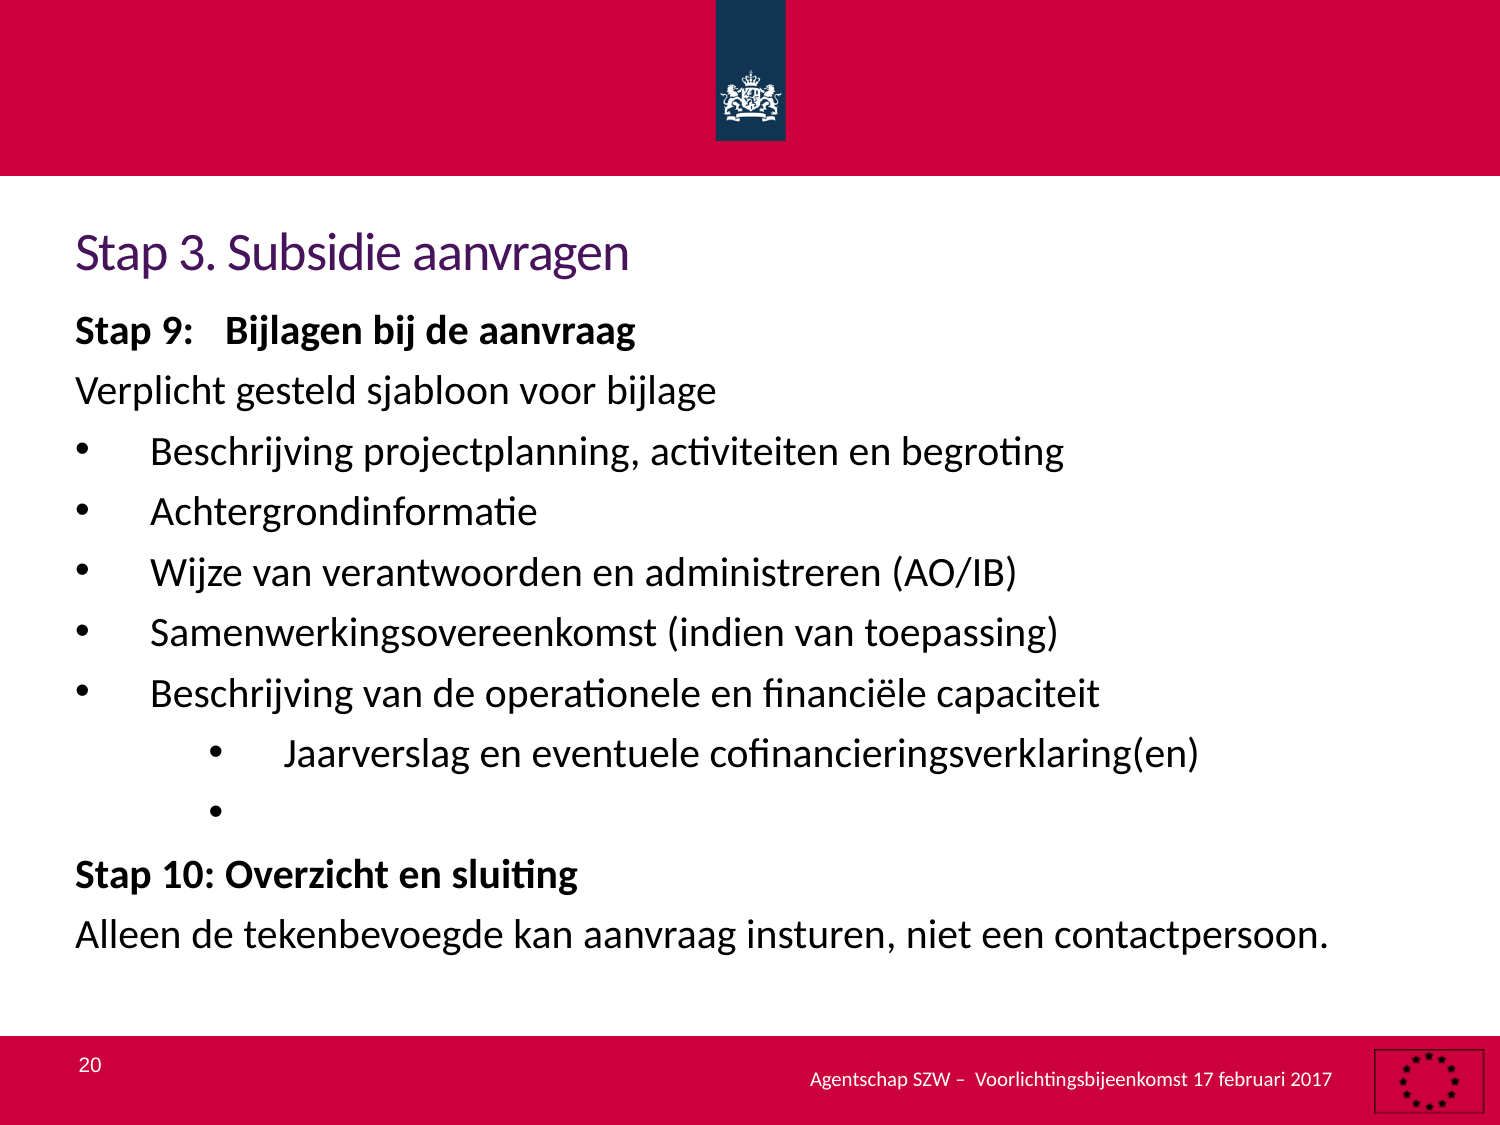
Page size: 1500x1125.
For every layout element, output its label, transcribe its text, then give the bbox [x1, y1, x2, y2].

title Stap 3. Subsidie aanvragen [60, 202, 1401, 295]
list Stap 9: Bijlagen bij de aanvraag Verplicht gesteld sjabloon voor bijlage Beschrijving projectplanning, activiteiten en begroting Achtergrondinformatie Wijze van verantwoorden en administreren (AO/IB) Samenwerkingsovereenkomst (indien van toepassing) Beschrijving van de operationele en financiële capaciteit Jaarverslag en eventuele cofinancieringsverklaring(en) Stap 10: Overzicht en sluiting Alleen de tekenbevoegde kan aanvraag insturen, niet een contactpersoon. [60, 295, 1401, 1010]
picture [1374, 1049, 1486, 1115]
text_box [63, 1043, 181, 1104]
text_box Agentschap SZW – Voorlichtingsbijeenkomst 17 februari 2017 [795, 1058, 1374, 1109]
